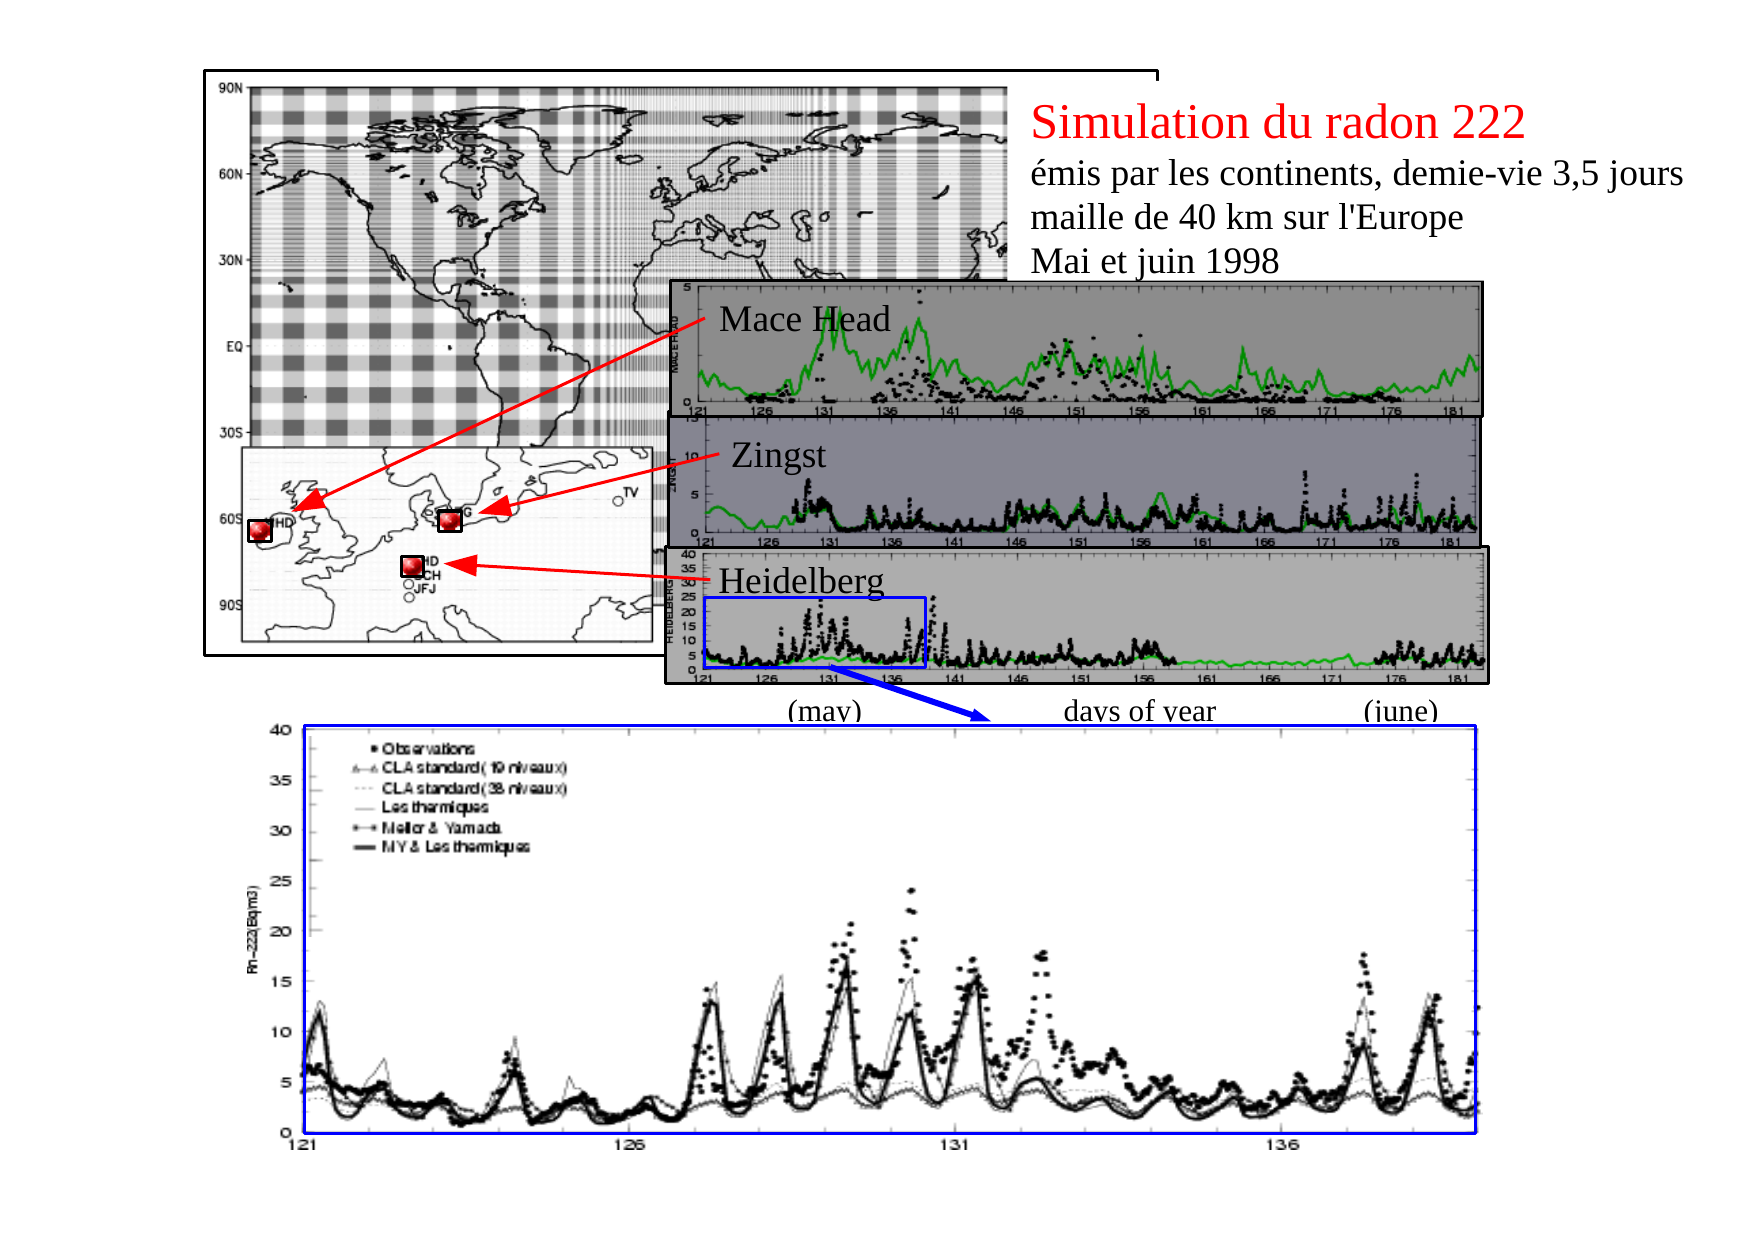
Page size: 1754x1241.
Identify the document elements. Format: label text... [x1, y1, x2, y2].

text_box Simulation du radon 222 émis par les continents, demie-vie 3,5 jours maille de 40 km sur l'Europe Mai et juin 1998 [1030, 90, 1685, 302]
picture [671, 282, 1481, 415]
picture [669, 418, 1479, 546]
picture [247, 722, 1483, 1150]
text_box (may) days of year (june) [914, 691, 1441, 722]
text_box (may) days of year (june) [787, 691, 970, 722]
text_box Zingst [730, 431, 906, 479]
text_box Heidelberg [718, 558, 938, 606]
picture [706, 599, 924, 666]
picture [666, 548, 1487, 683]
text_box Mace Head [719, 295, 894, 343]
text_box [1007, 80, 1687, 281]
text_box Heidelberg [718, 599, 924, 606]
picture [205, 71, 1156, 655]
